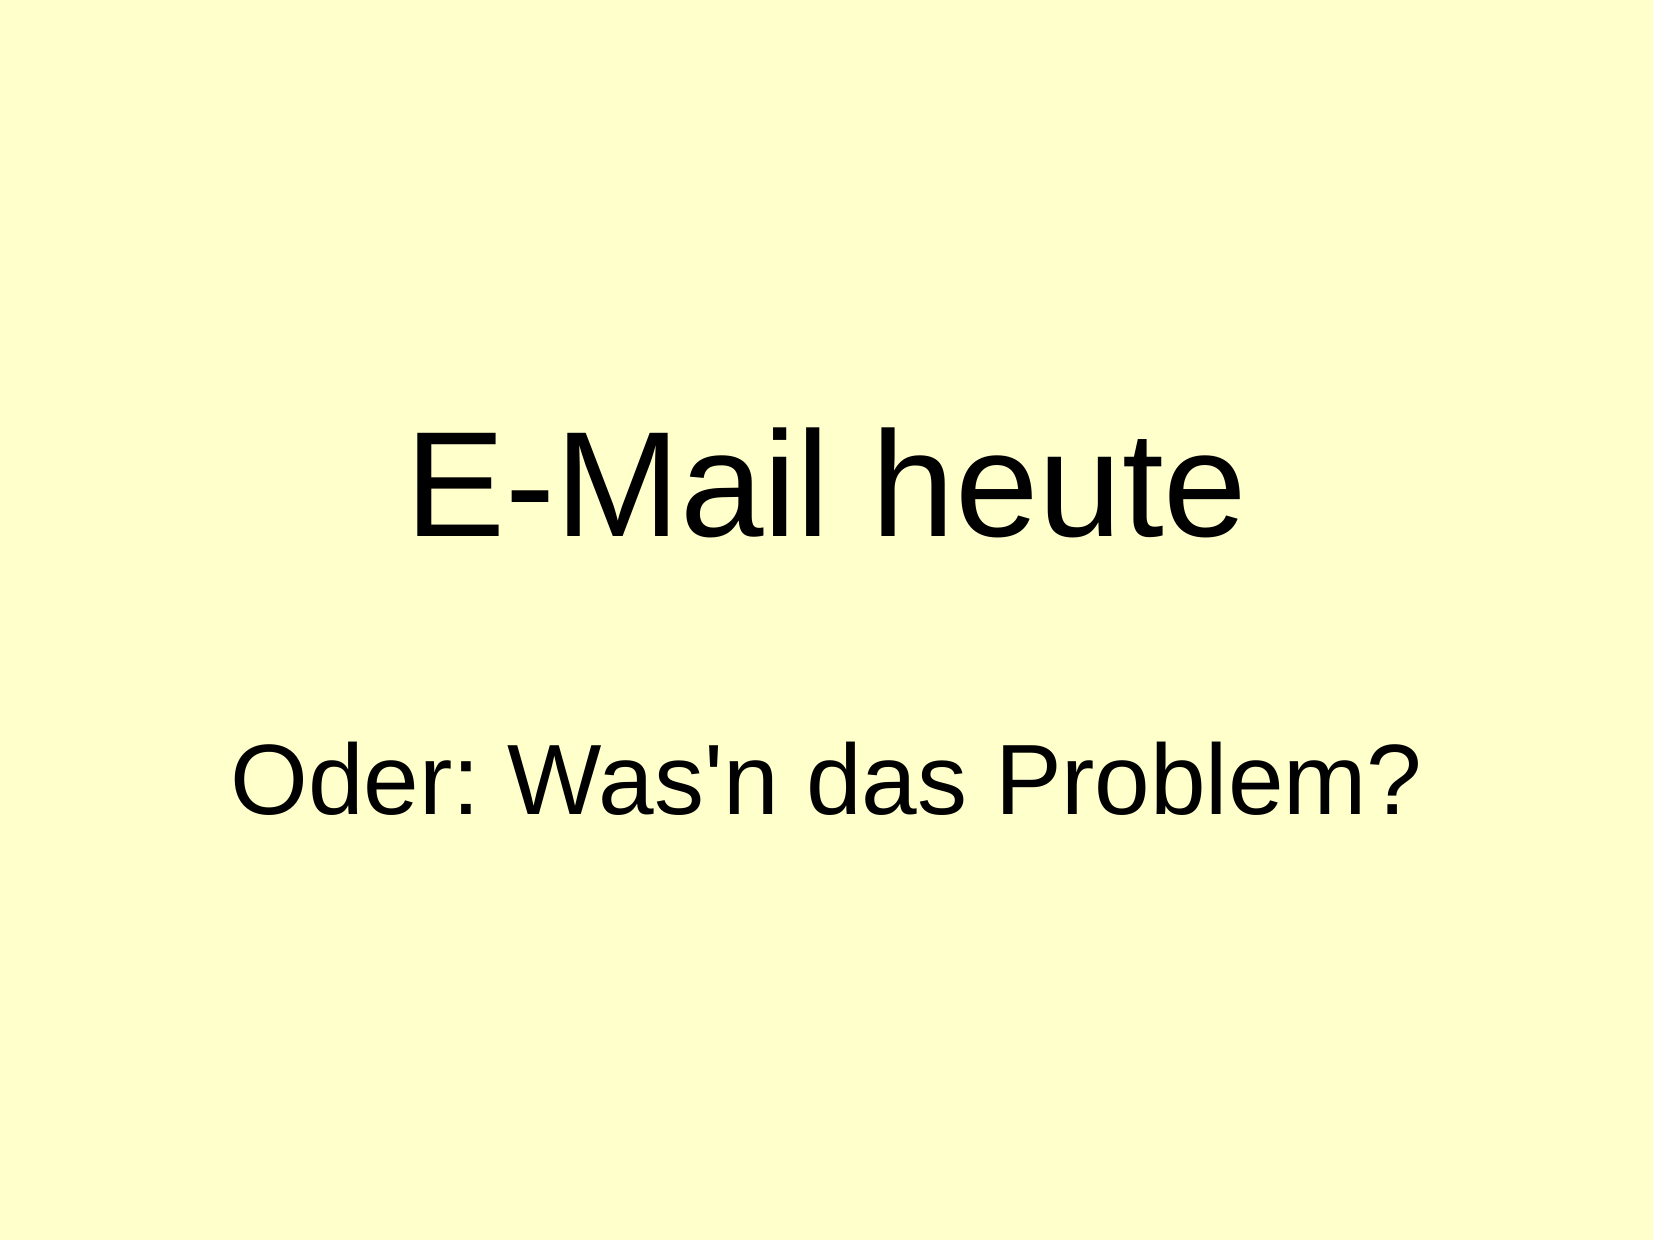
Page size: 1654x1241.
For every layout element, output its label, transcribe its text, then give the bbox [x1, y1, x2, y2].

title Oder: Was'n das Problem? [82, 649, 1571, 910]
title E-Mail heute [82, 354, 1571, 615]
